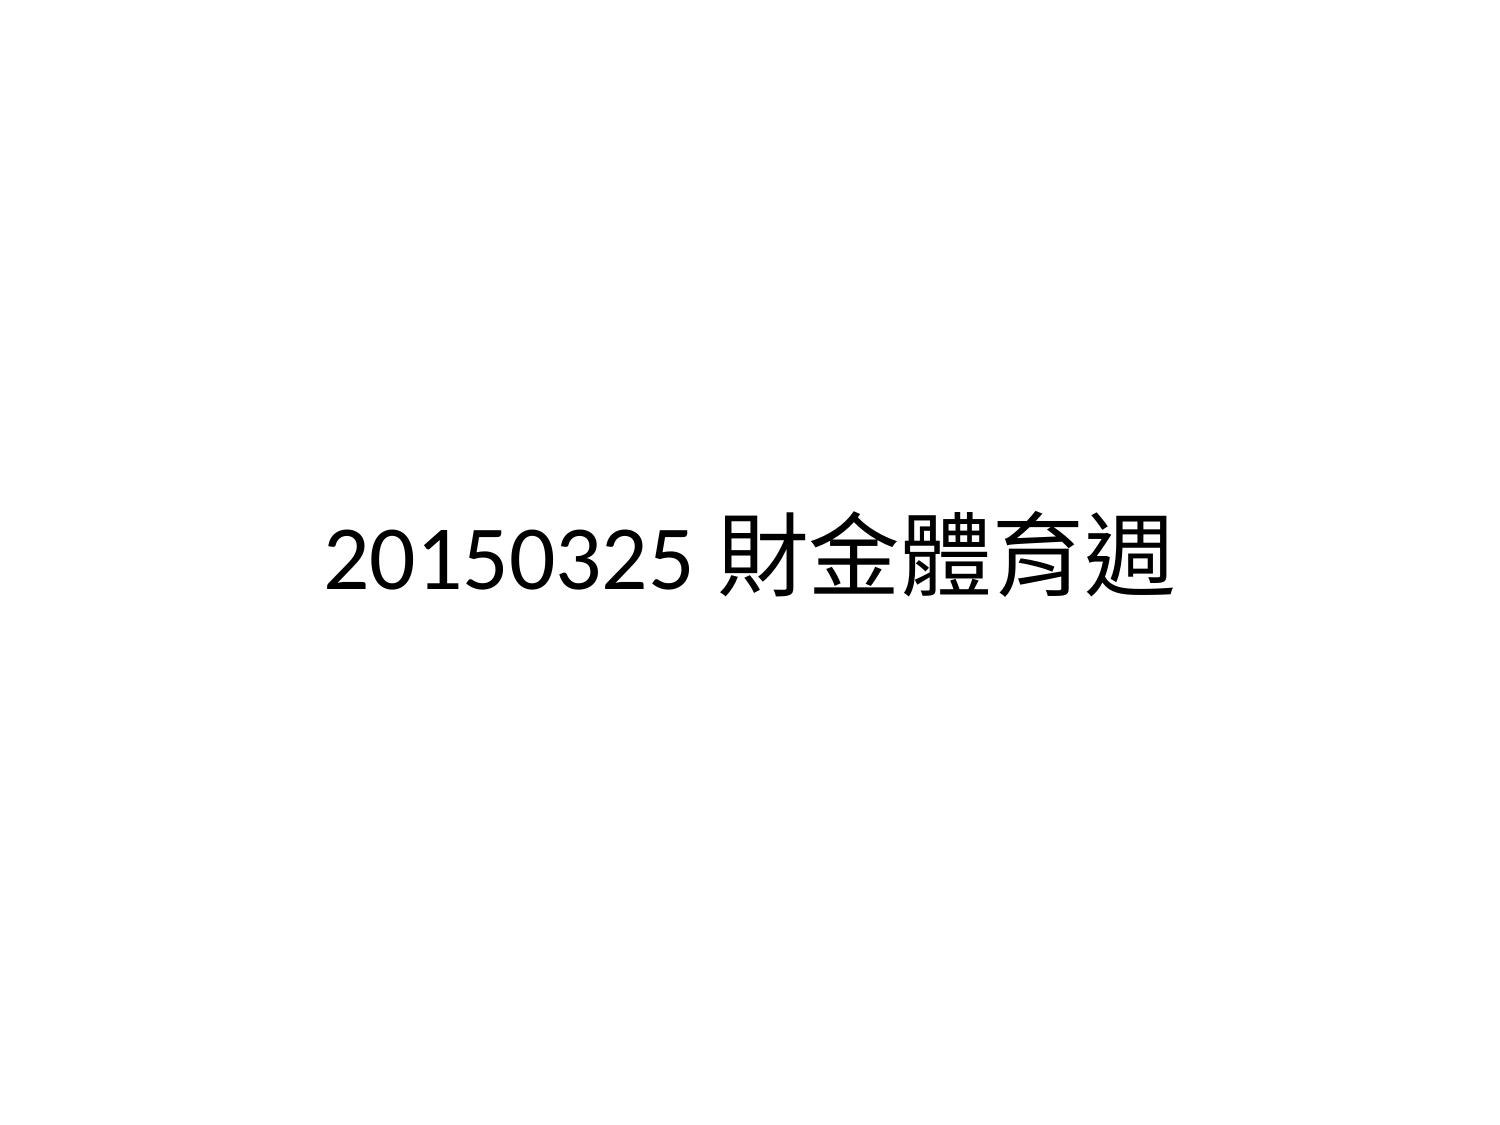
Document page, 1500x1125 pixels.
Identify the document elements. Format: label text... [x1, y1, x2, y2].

title 20150325財金體育週 [112, 432, 1388, 674]
